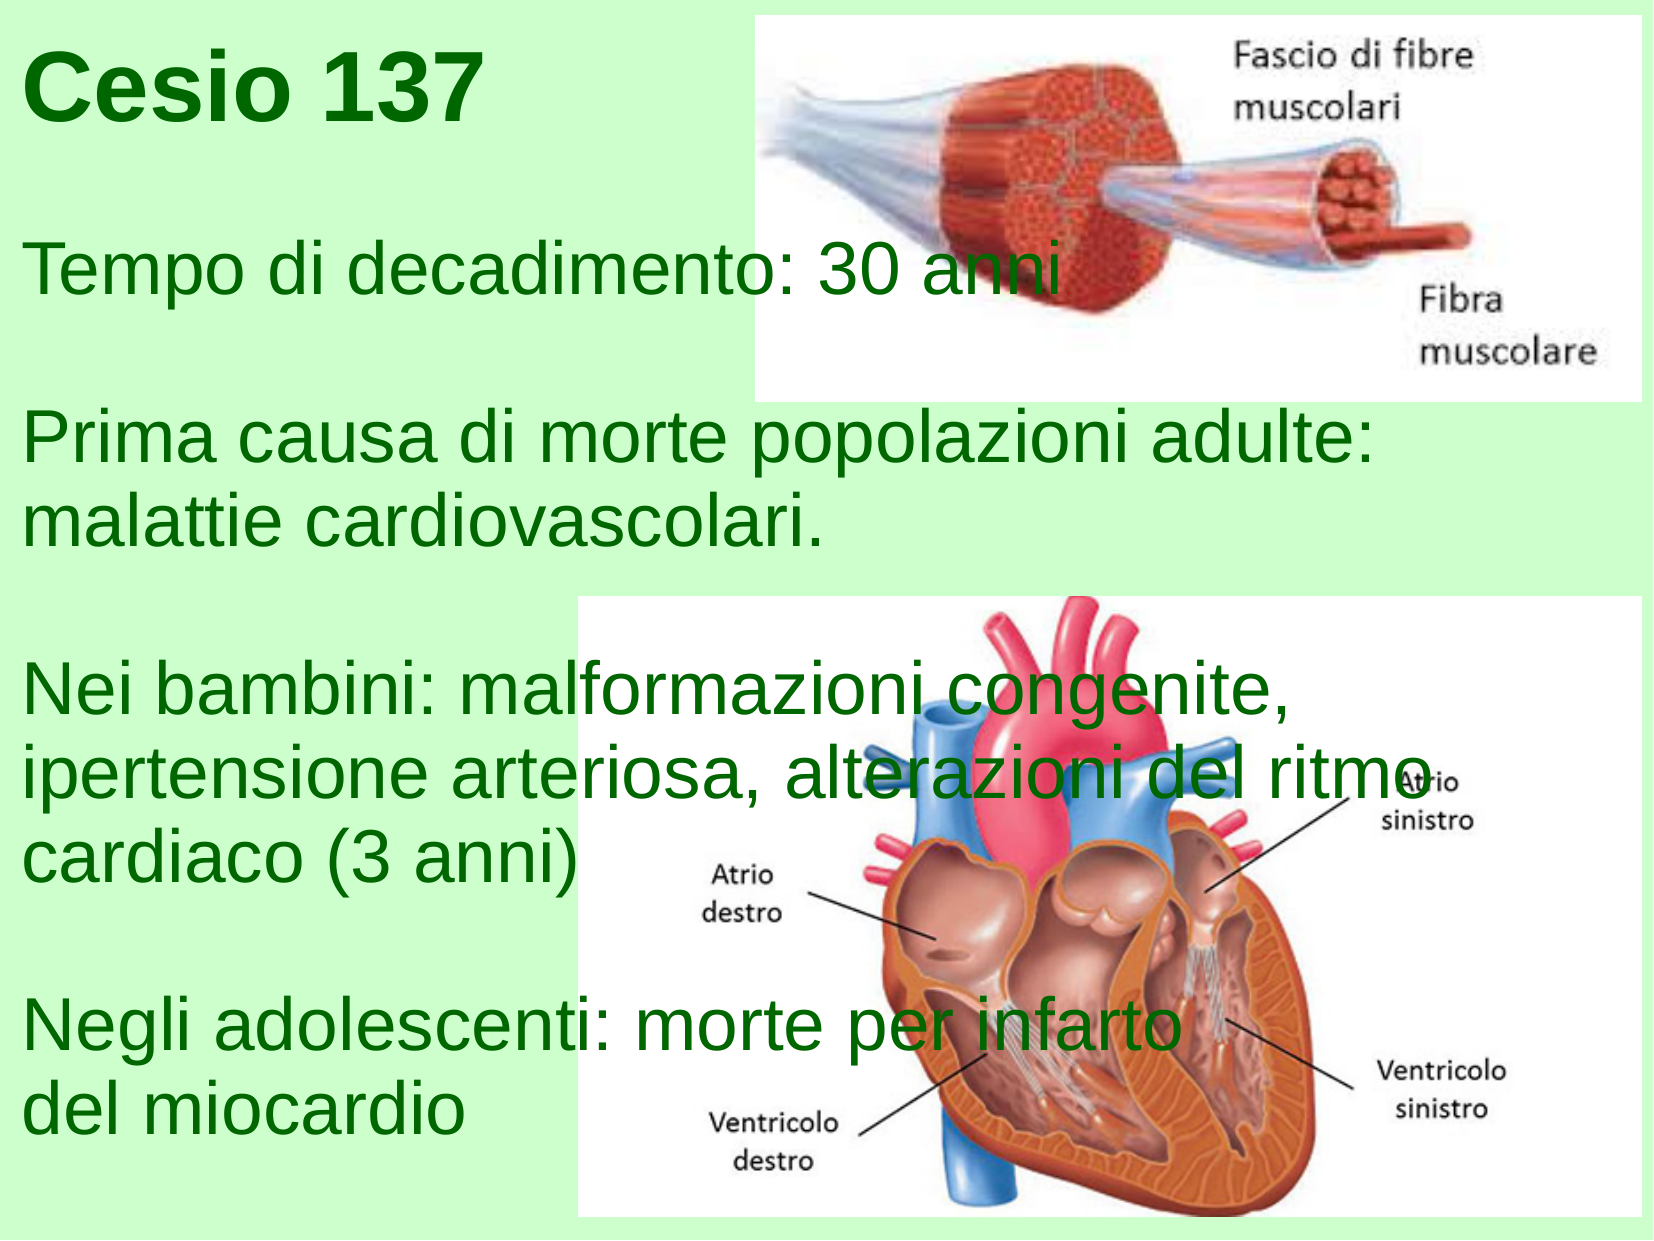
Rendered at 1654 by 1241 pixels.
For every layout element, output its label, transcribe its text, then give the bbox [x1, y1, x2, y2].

text_box Cesio 137 Tempo di decadimento: 30 anni Prima causa di morte popolazioni adulte: malattie cardiovascolari. Nei bambini: malformazioni congenite, ipertensione arteriosa, alterazioni del ritmo cardiaco (3 anni) Negli adolescenti: morte per infarto del miocardio [6, 23, 1595, 1158]
picture [578, 596, 1642, 1217]
picture [755, 15, 1642, 402]
